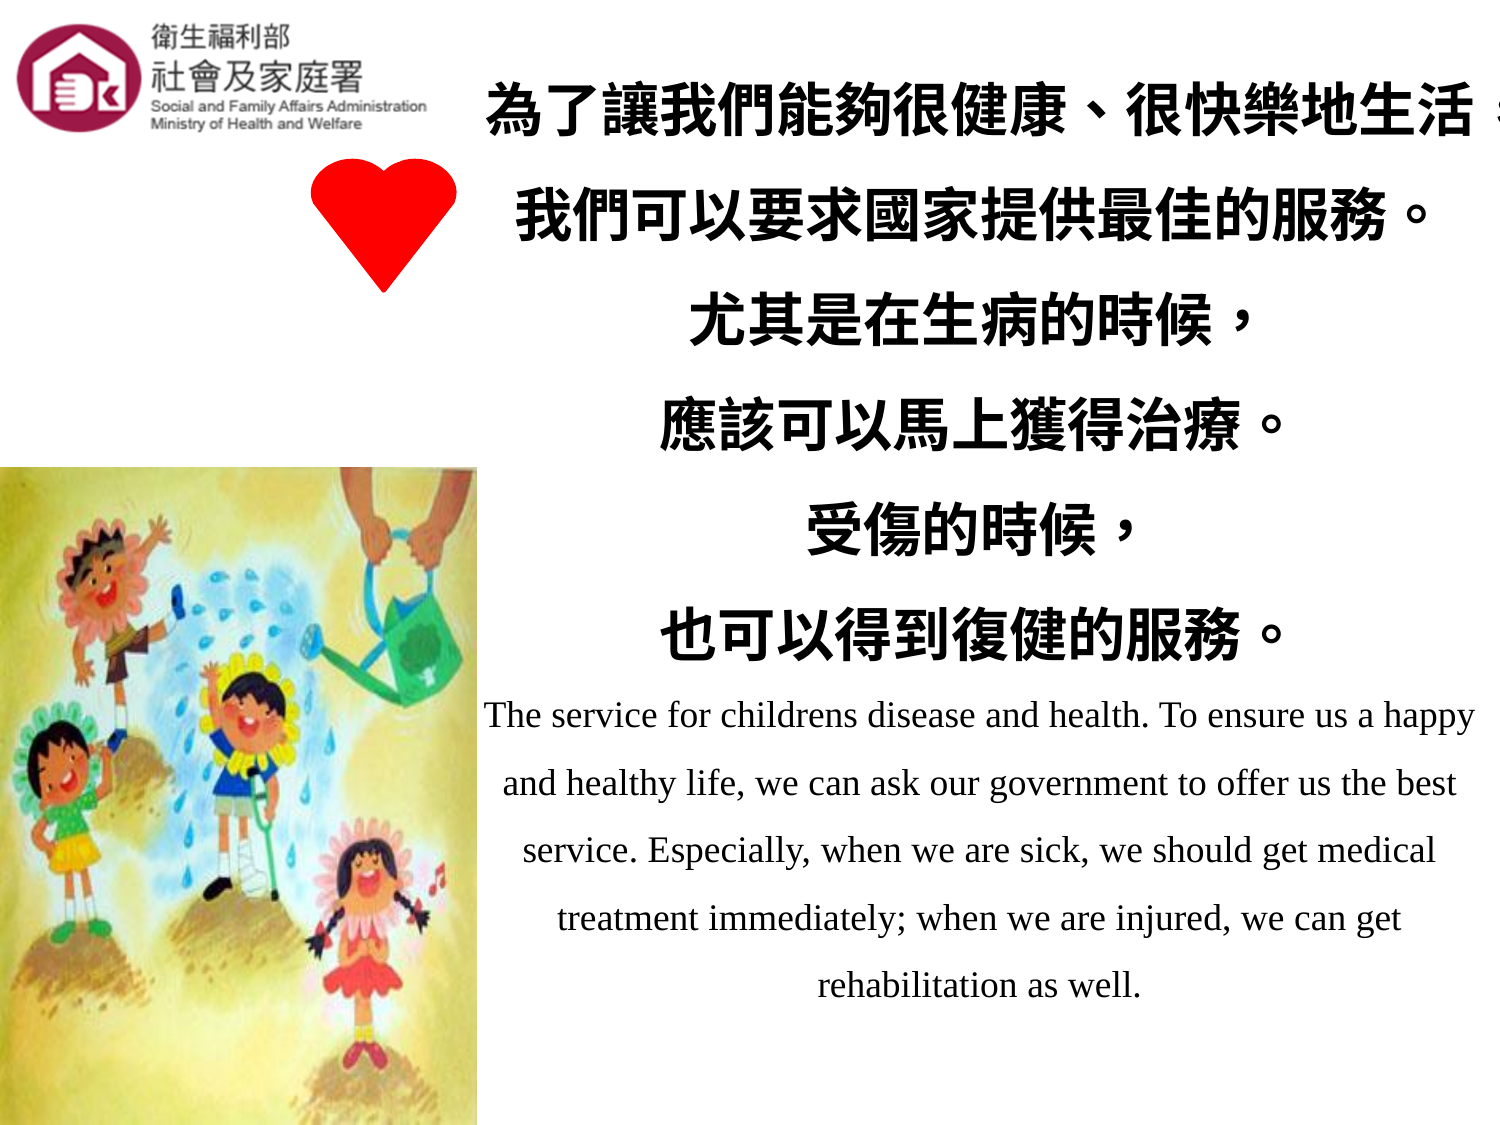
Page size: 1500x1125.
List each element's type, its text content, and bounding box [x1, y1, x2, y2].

picture [0, 0, 432, 149]
text_box 為了讓我們能夠很健康、很快樂地生活， 我們可以要求國家提供最佳的服務。 尤其是在生病的時候， 應該可以馬上獲得治療。 受傷的時候， 也可以得到復健的服務。 The service for childrens disease and health. To ensure us a happy and healthy life, we can ask our government to offer us the best service. Especially, when we are sick, we should get medical treatment immediately; when we are injured, we can get rehabilitation as well. [460, 30, 1500, 1081]
picture [0, 467, 477, 1125]
text_box [312, 160, 455, 291]
